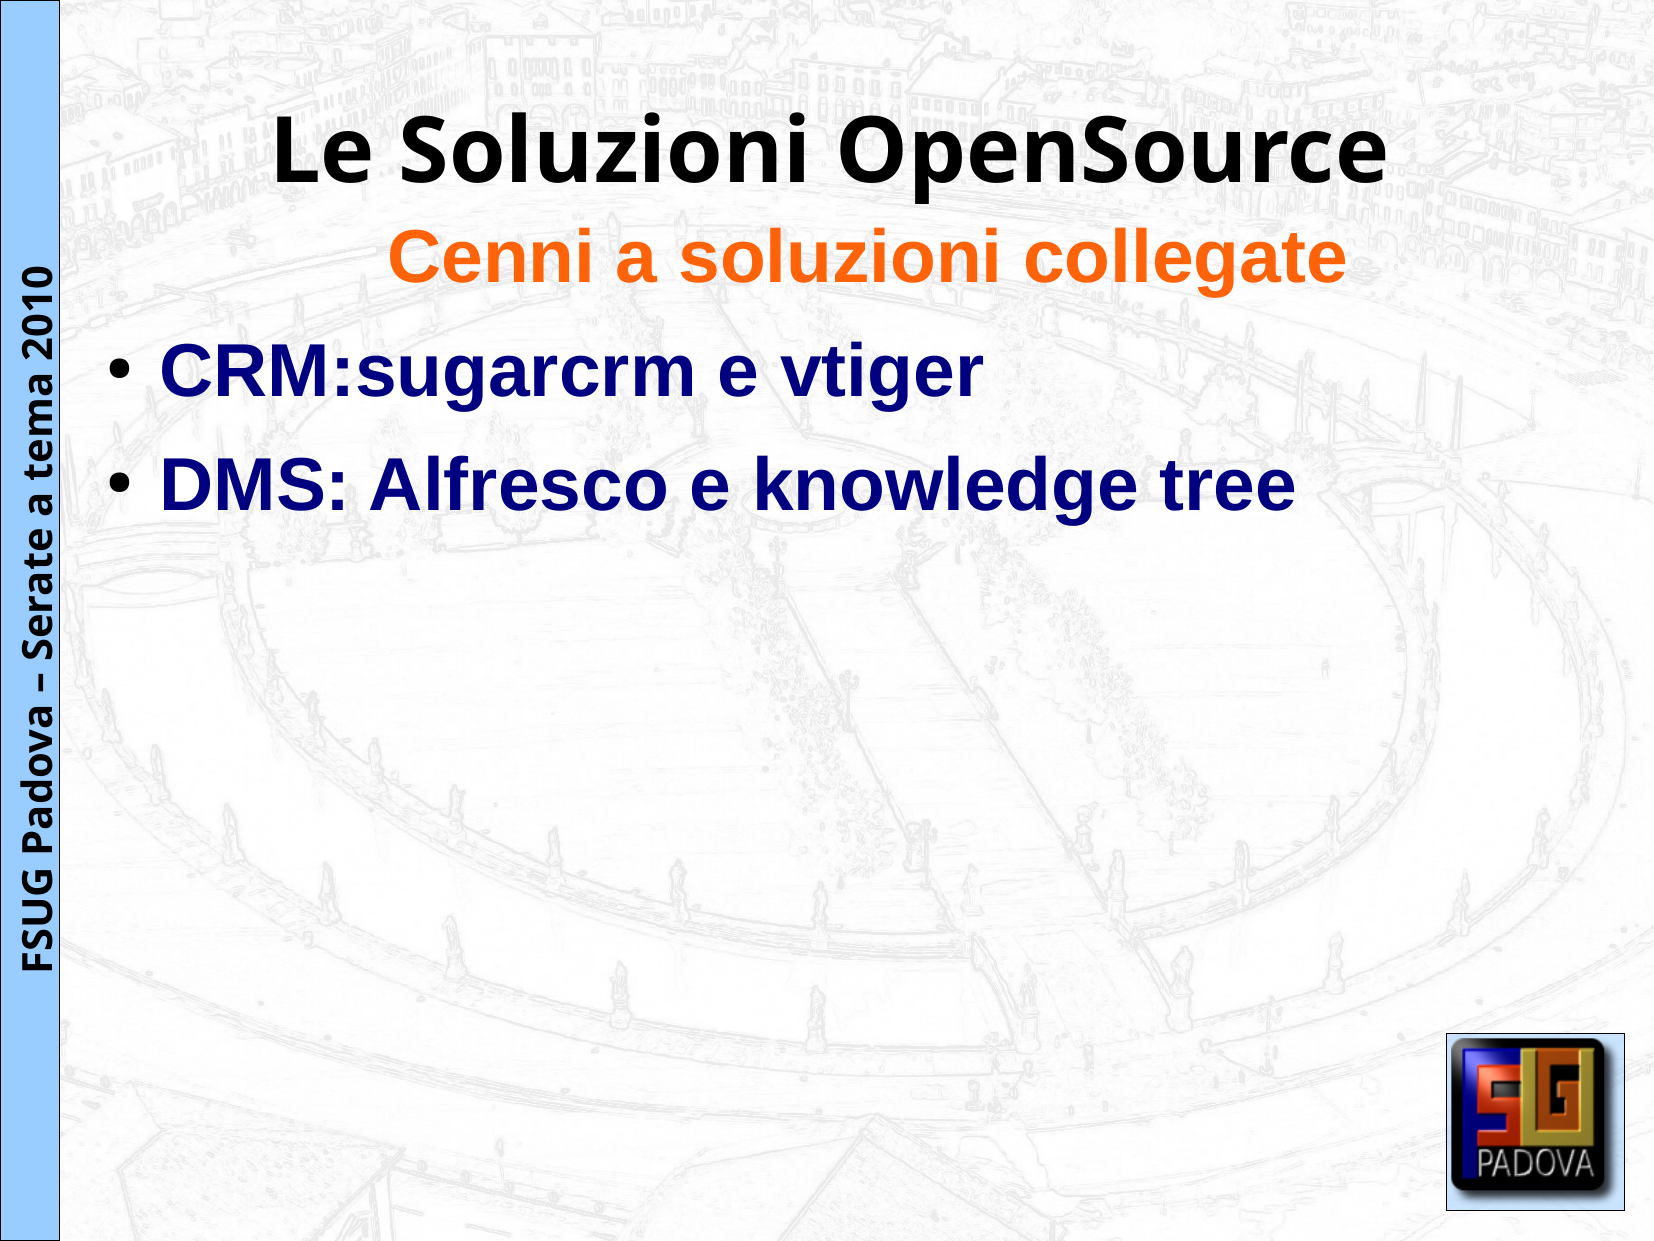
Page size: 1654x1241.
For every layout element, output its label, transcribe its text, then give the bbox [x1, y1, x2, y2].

text_box FSUG Padova – Serate a tema 2010 [0, 0, 60, 1241]
list Cenni a soluzioni collegate CRM:sugarcrm e vtiger DMS: Alfresco e knowledge tree [88, 214, 1577, 1034]
picture [60, 0, 1654, 1241]
title Le Soluzioni OpenSource [88, 56, 1571, 214]
